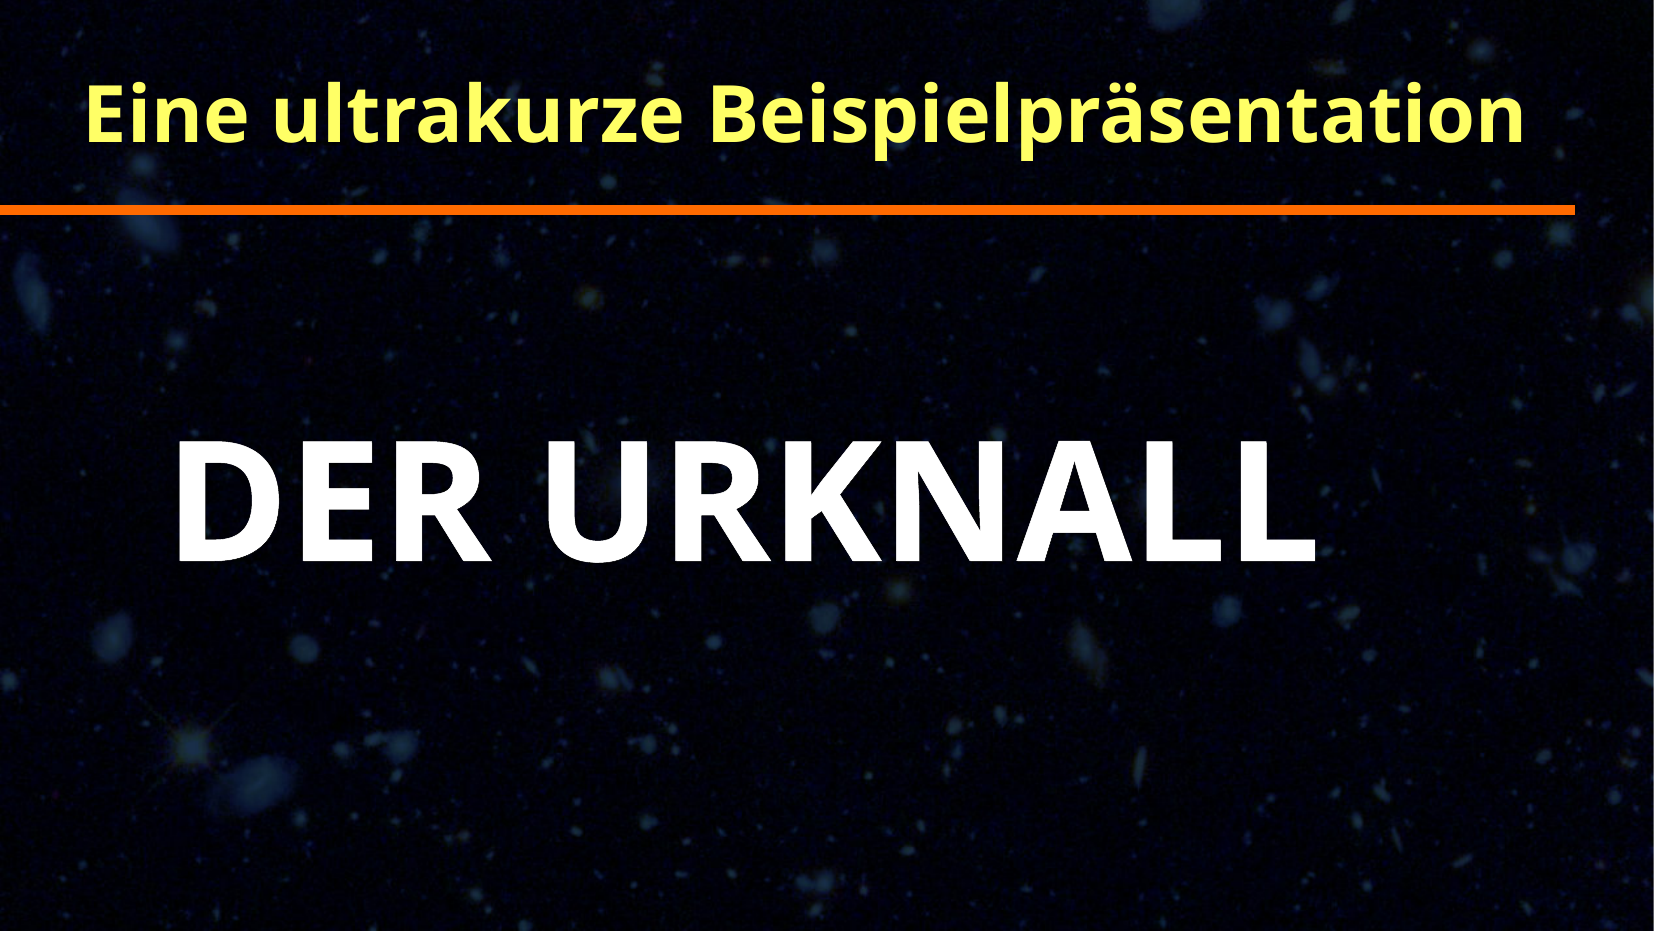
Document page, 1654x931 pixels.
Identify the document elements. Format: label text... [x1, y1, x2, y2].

title Eine ultrakurze Beispielpräsentation [82, 37, 1571, 193]
picture [0, 0, 1654, 931]
text_box Der Urknall [150, 375, 1411, 612]
